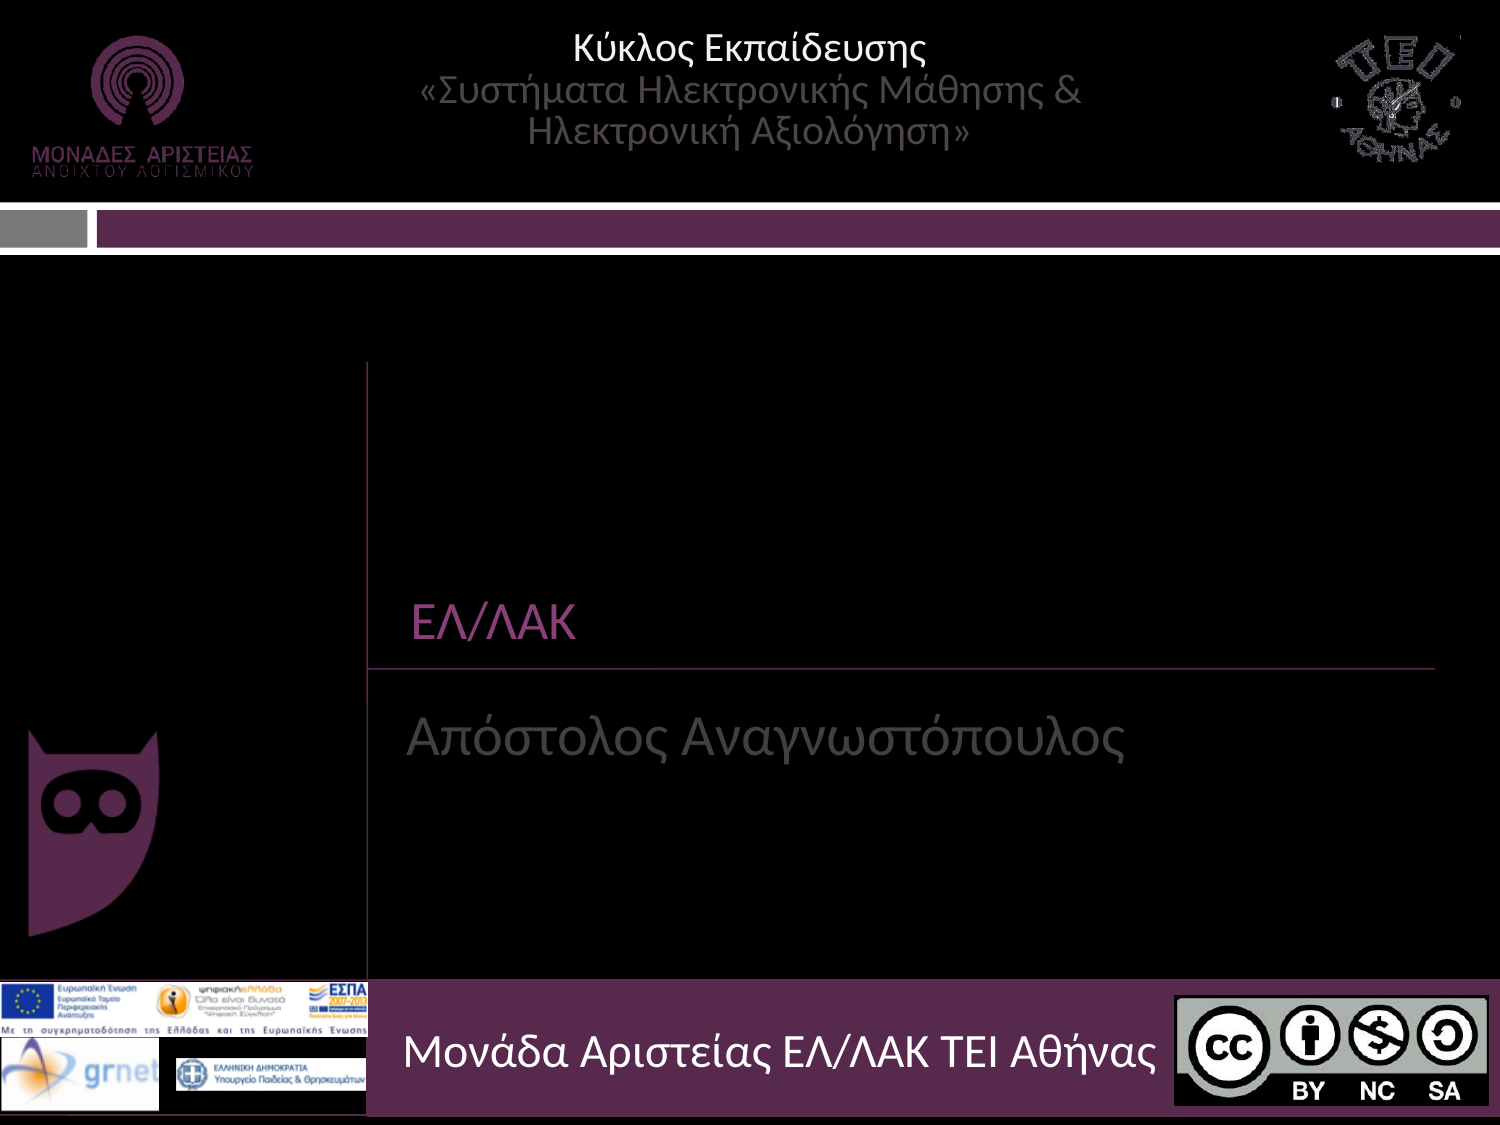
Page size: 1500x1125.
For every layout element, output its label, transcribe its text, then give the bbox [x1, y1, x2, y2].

text_box Απόστολος Αναγνωστόπουλος [392, 704, 1455, 963]
picture [1331, 36, 1461, 167]
picture [0, 982, 368, 1113]
title ΕΛ/ΛΑΚ [395, 357, 1459, 658]
subtitle Μονάδα Αριστείας ΕΛ/ΛΑΚ ΤΕΙ Αθήνας [387, 992, 1488, 1105]
picture [31, 36, 253, 177]
text_box Κύκλος Εκπαίδευσης «Συστήματα Ηλεκτρονικής Μάθησης & Ηλεκτρονική Αξιολόγηση» [280, 22, 1220, 164]
picture [175, 1057, 366, 1092]
picture [0, 727, 204, 939]
picture [1174, 995, 1489, 1106]
